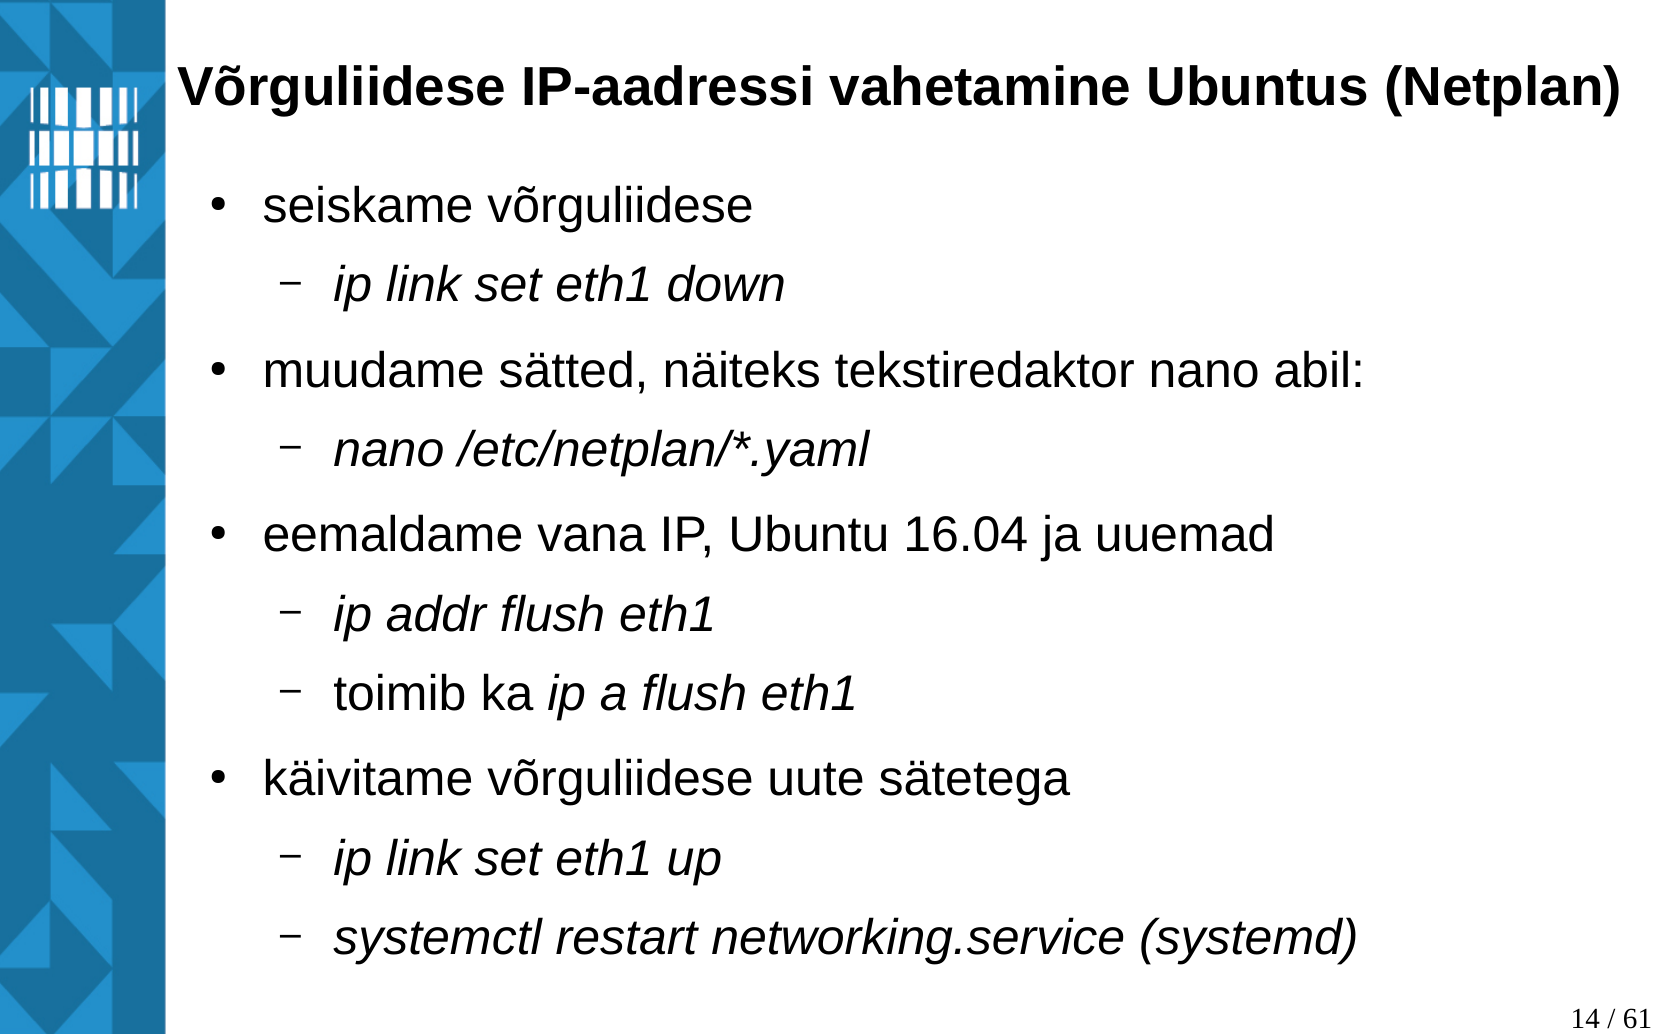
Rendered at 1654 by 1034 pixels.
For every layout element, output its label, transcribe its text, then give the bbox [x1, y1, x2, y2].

title Võrguliidese IP-aadressi vahetamine Ubuntus (Netplan) [177, 0, 1625, 173]
list seiskame võrguliidese ip link set eth1 down muudame sätted, näiteks tekstiredaktor nano abil: nano /etc/netplan/*.yaml eemaldame vana IP, Ubuntu 16.04 ja uuemad ip addr flush eth1 toimib ka ip a flush eth1 käivitame võrguliidese uute sätetega ip link set eth1 up systemctl restart networking.service (systemd) [191, 177, 1565, 1004]
